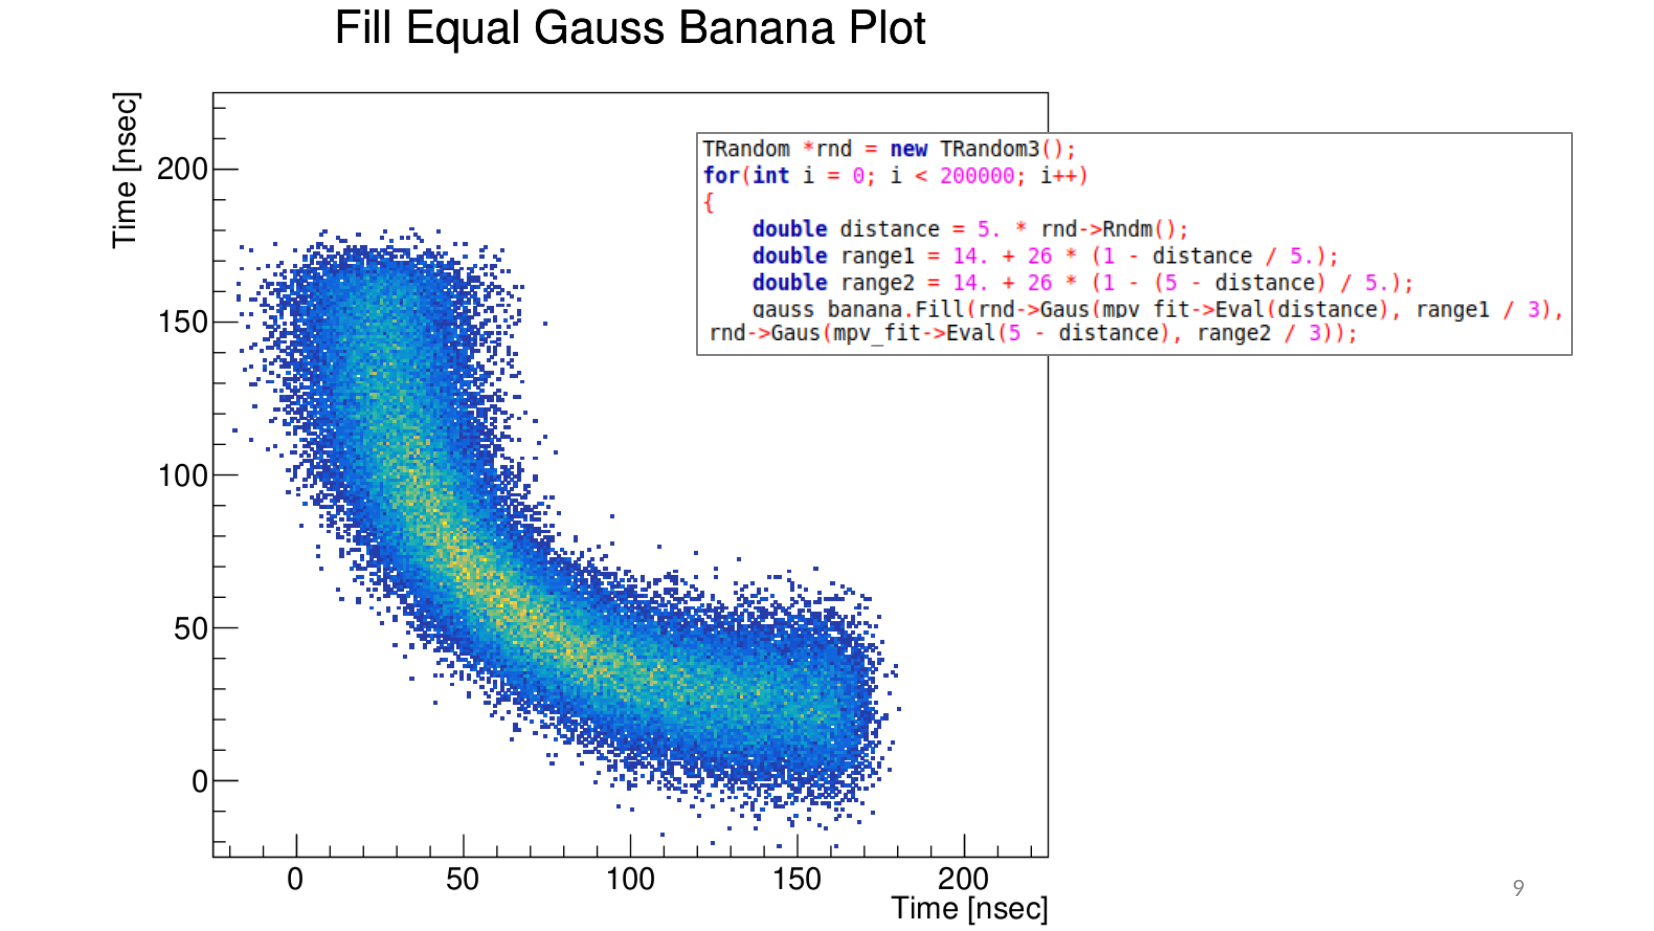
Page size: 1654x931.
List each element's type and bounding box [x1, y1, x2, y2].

picture [112, 0, 1099, 931]
picture [698, 134, 1571, 355]
